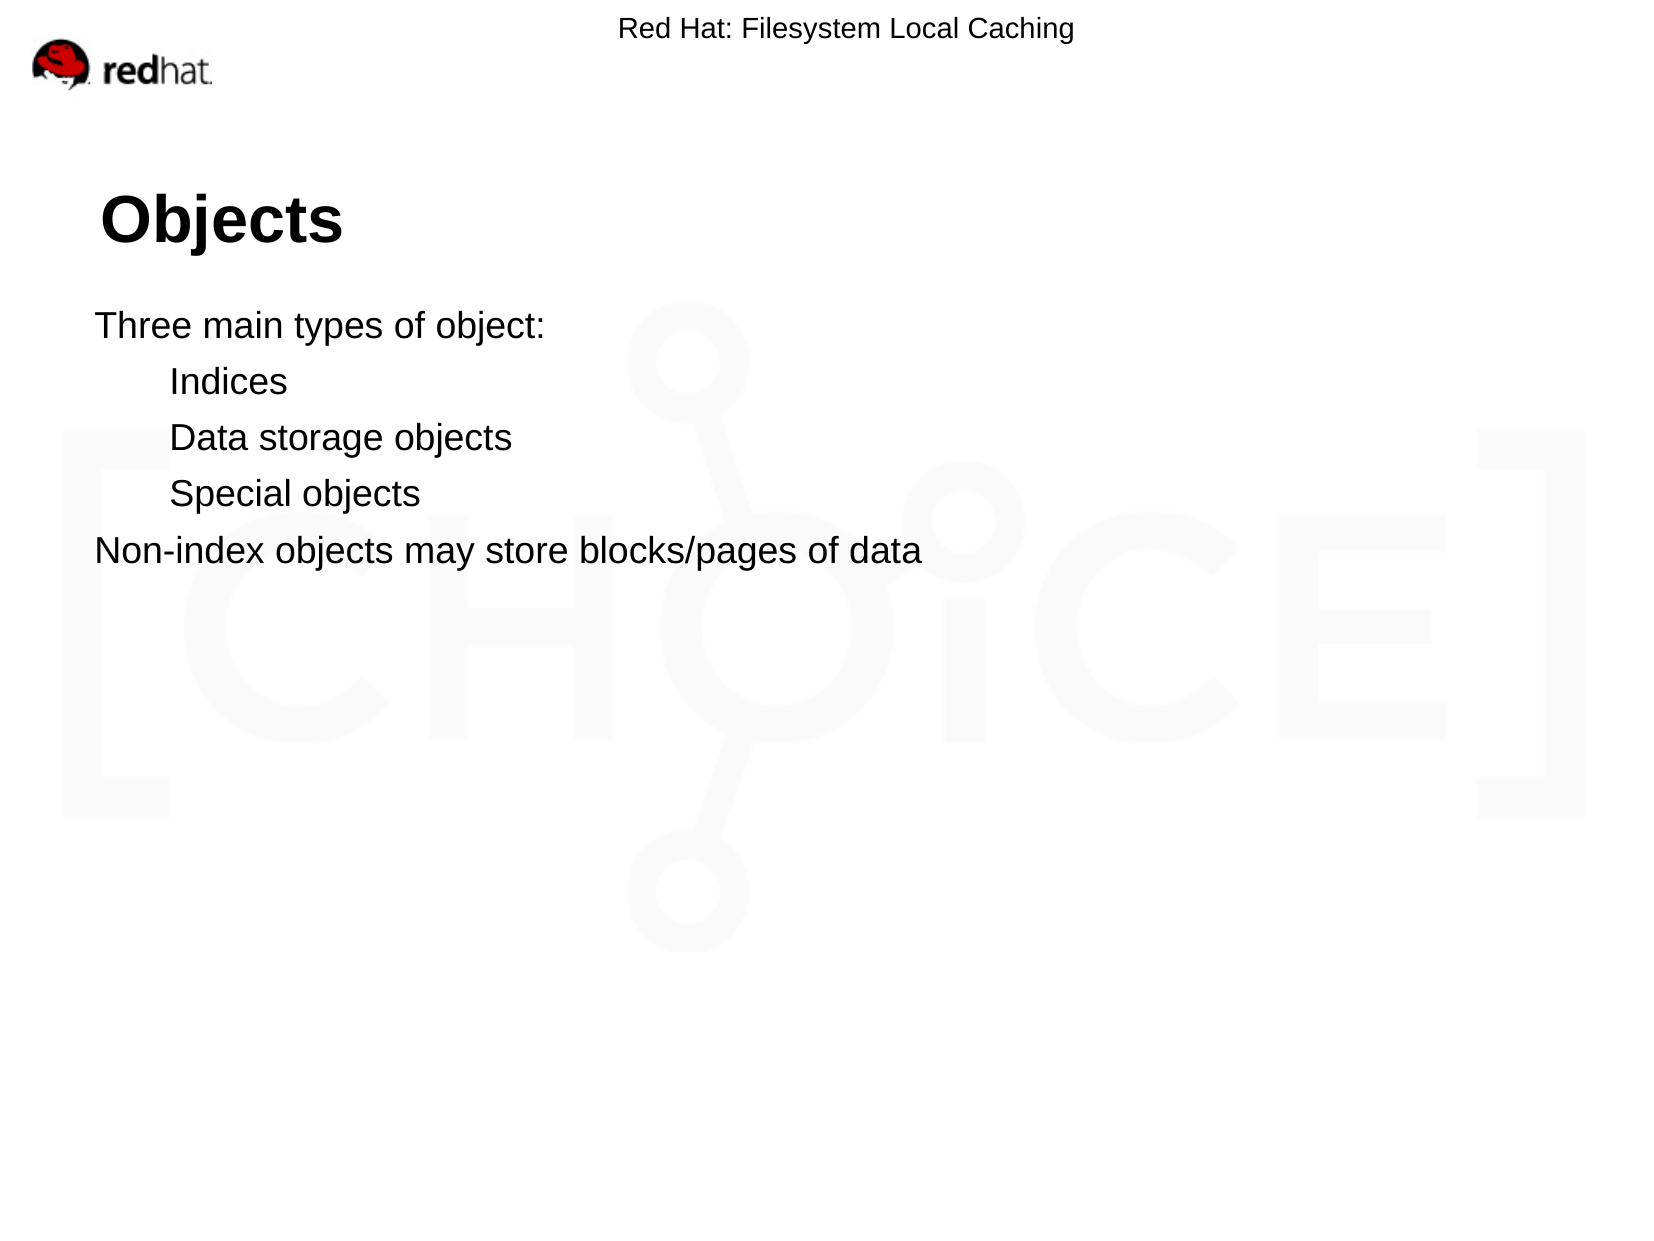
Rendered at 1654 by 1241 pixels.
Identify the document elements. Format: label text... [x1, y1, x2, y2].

picture [31, 37, 212, 98]
title Objects [100, 164, 1506, 275]
picture [63, 302, 1585, 952]
list Three main types of object: Indices Data storage objects Special objects Non-index objects may store blocks/pages of data [94, 304, 1500, 1174]
